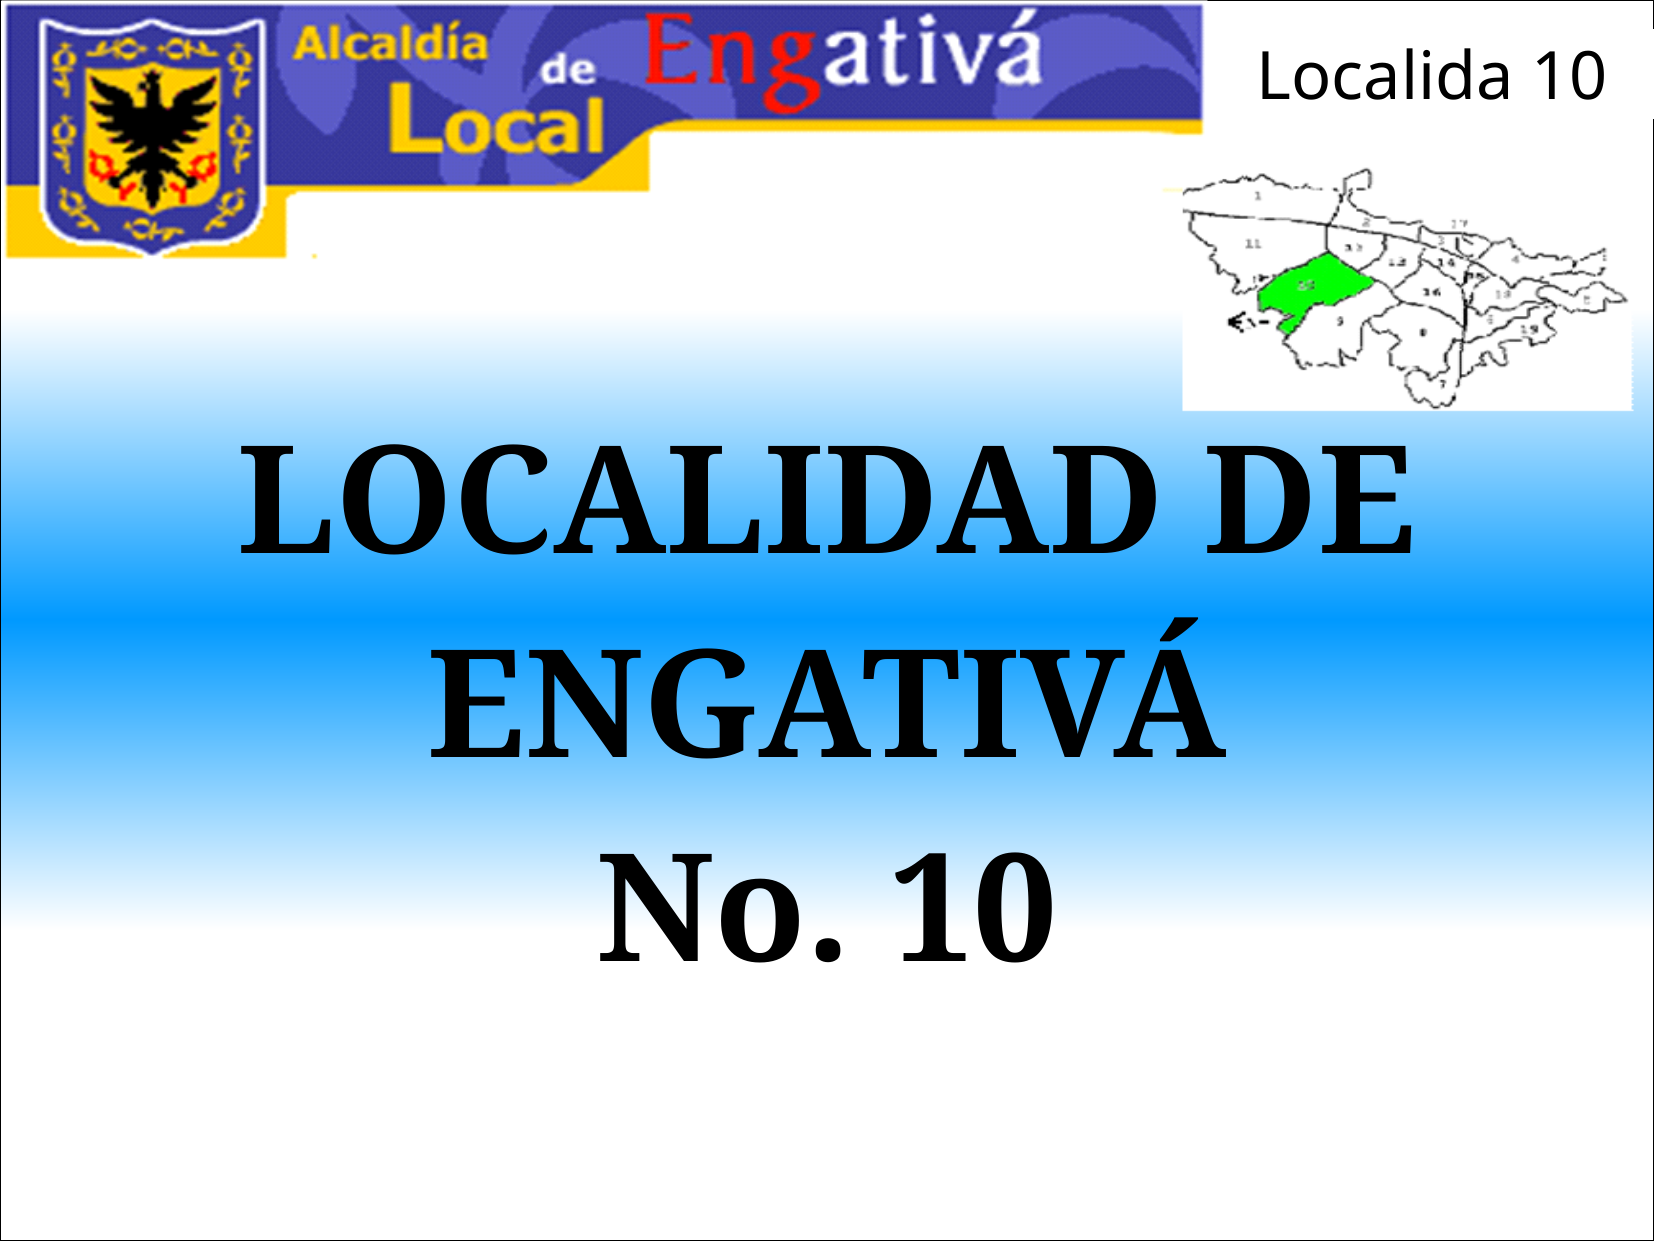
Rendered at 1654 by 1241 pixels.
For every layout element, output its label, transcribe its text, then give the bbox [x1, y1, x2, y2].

text_box Localida 10 [1210, 29, 1654, 119]
subtitle LOCALIDAD DE ENGATIVÁ No. 10 [82, 297, 1571, 1102]
picture [0, 0, 1636, 414]
